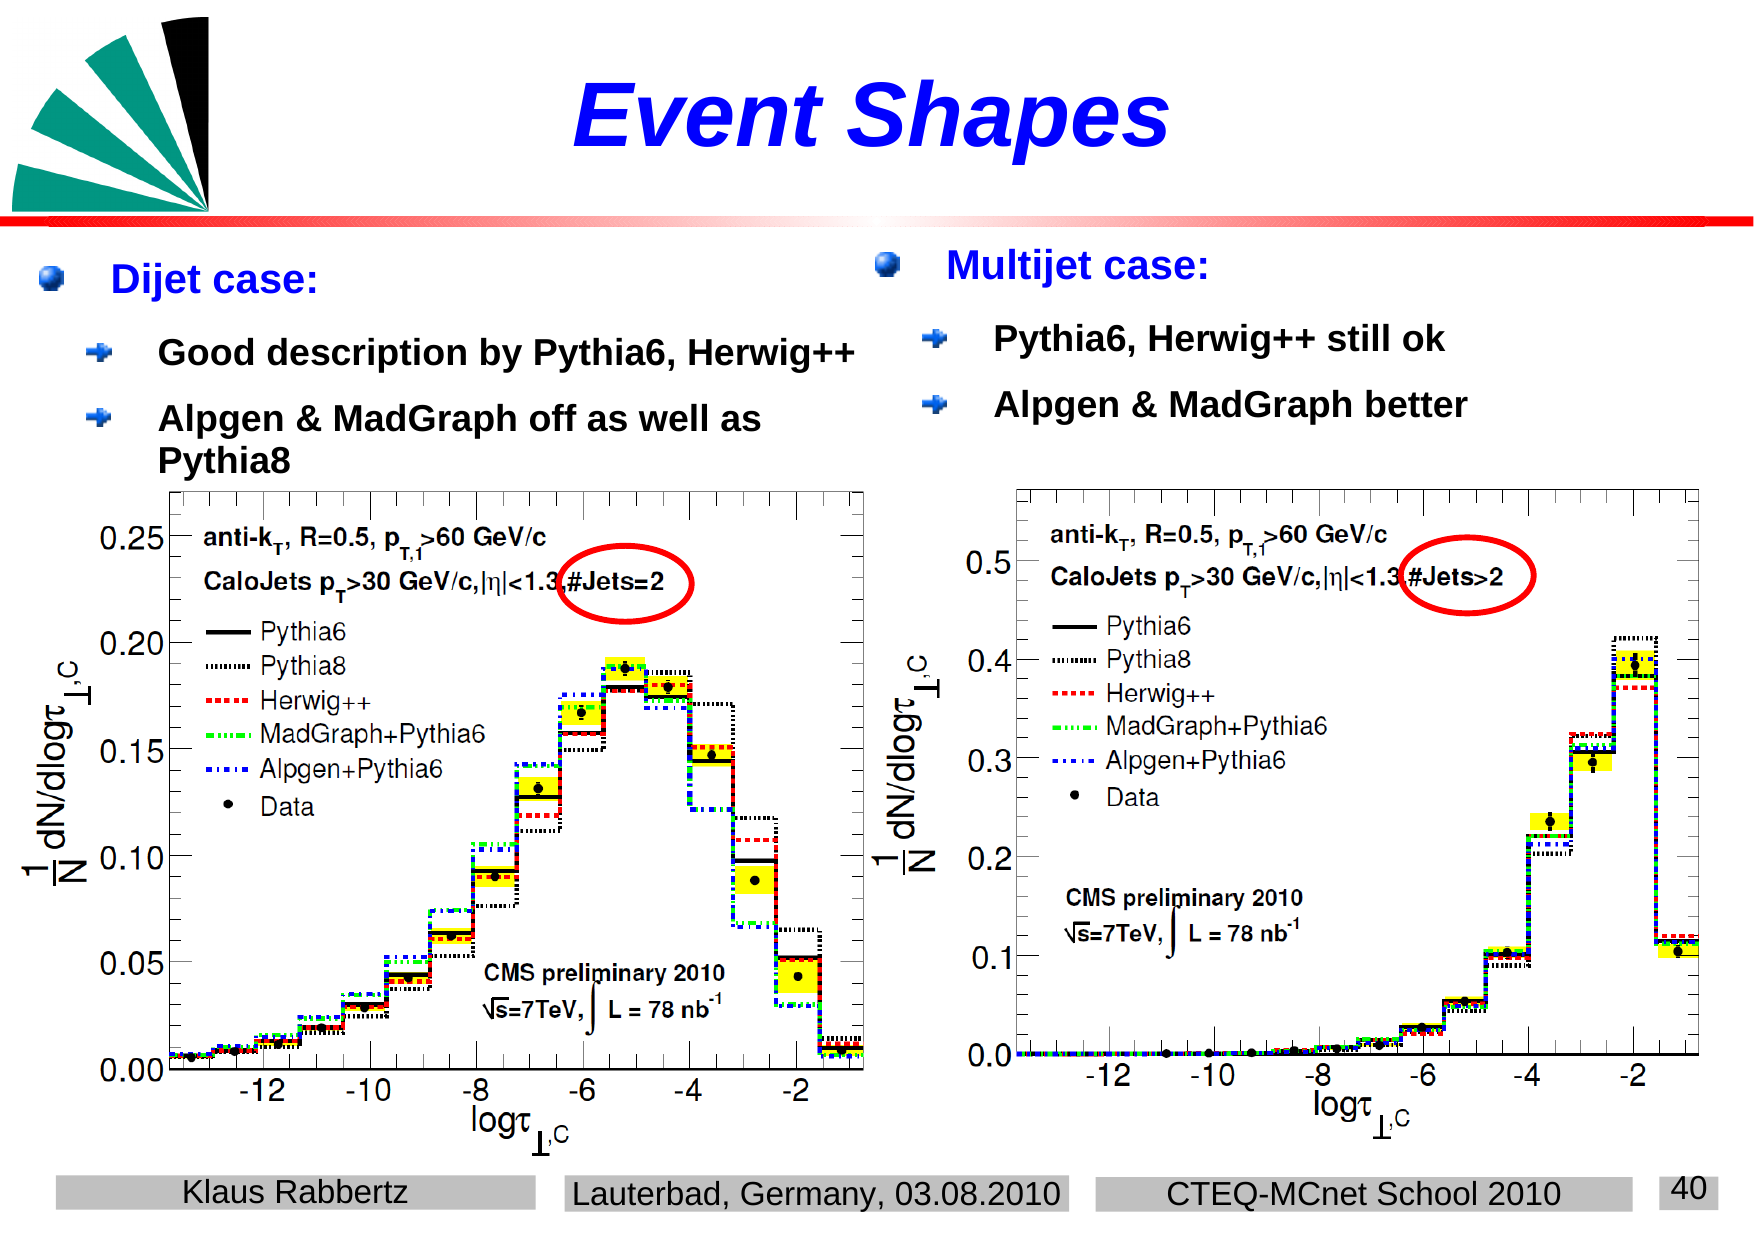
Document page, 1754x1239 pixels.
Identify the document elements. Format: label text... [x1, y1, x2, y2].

list Dijet case: Good description by Pythia6, Herwig++ Alpgen & MadGraph off as well as Pythia8 [27, 255, 867, 486]
picture [12, 485, 1709, 1162]
title Event Shapes [220, 16, 1525, 213]
picture [12, 17, 209, 214]
list Multijet case: Pythia6, Herwig++ still ok Alpgen & MadGraph better [863, 241, 1702, 454]
